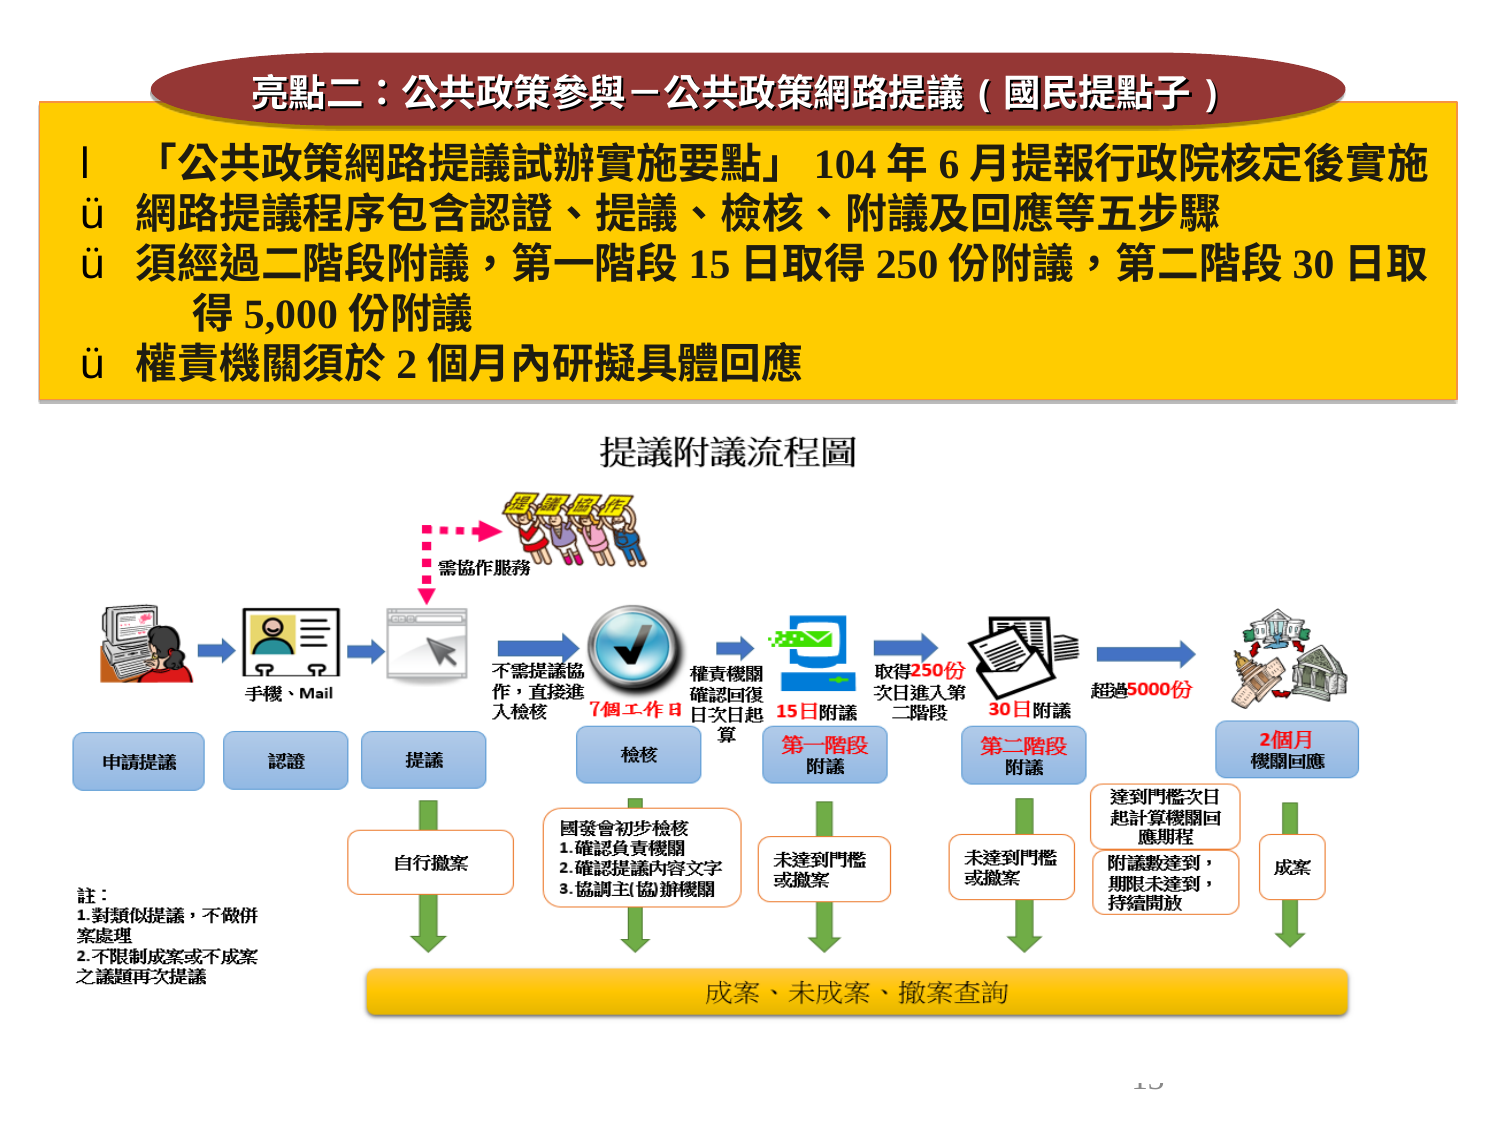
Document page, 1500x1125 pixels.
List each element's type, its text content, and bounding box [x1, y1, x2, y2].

text_box 「公共政策網路提議試辦實施要點」104年6月提報行政院核定後實施 網路提議程序包含認證、提議、檢核、附議及回應等五步驟 須經過二階段附議，第一階段15日取得250份附議，第二階段30日取得5,000份附議 權責機關須於2個月內研擬具體回應 [40, 102, 1457, 399]
picture [53, 420, 1412, 1083]
text_box 13 [1116, 1046, 1467, 1107]
text_box 亮點二：公共政策參與－公共政策網路提議(國民提點子) [150, 52, 1346, 126]
